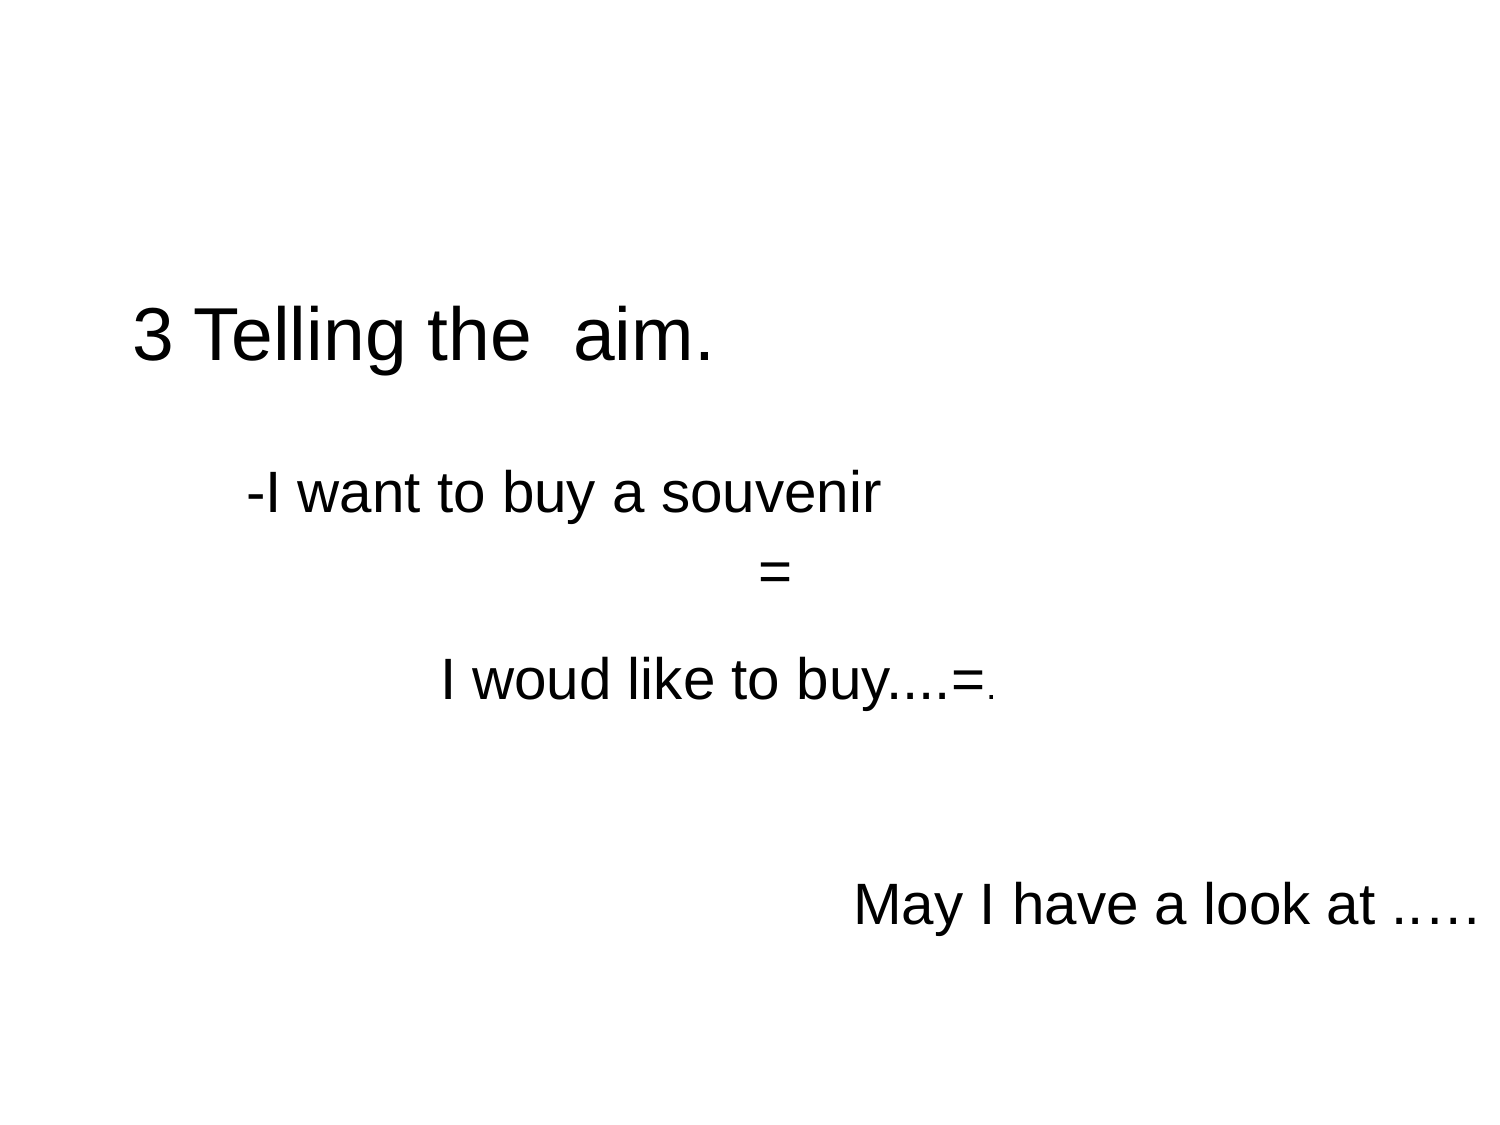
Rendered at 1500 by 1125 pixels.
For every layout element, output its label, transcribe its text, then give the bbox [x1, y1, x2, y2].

text_box 3 Telling the aim. [118, 285, 731, 385]
text_box -I want to buy a souvenir [231, 451, 898, 532]
text_box May I have a look at ..… [838, 864, 1499, 944]
text_box I woud like to buy....=. [425, 639, 1012, 720]
text_box = [744, 531, 808, 612]
